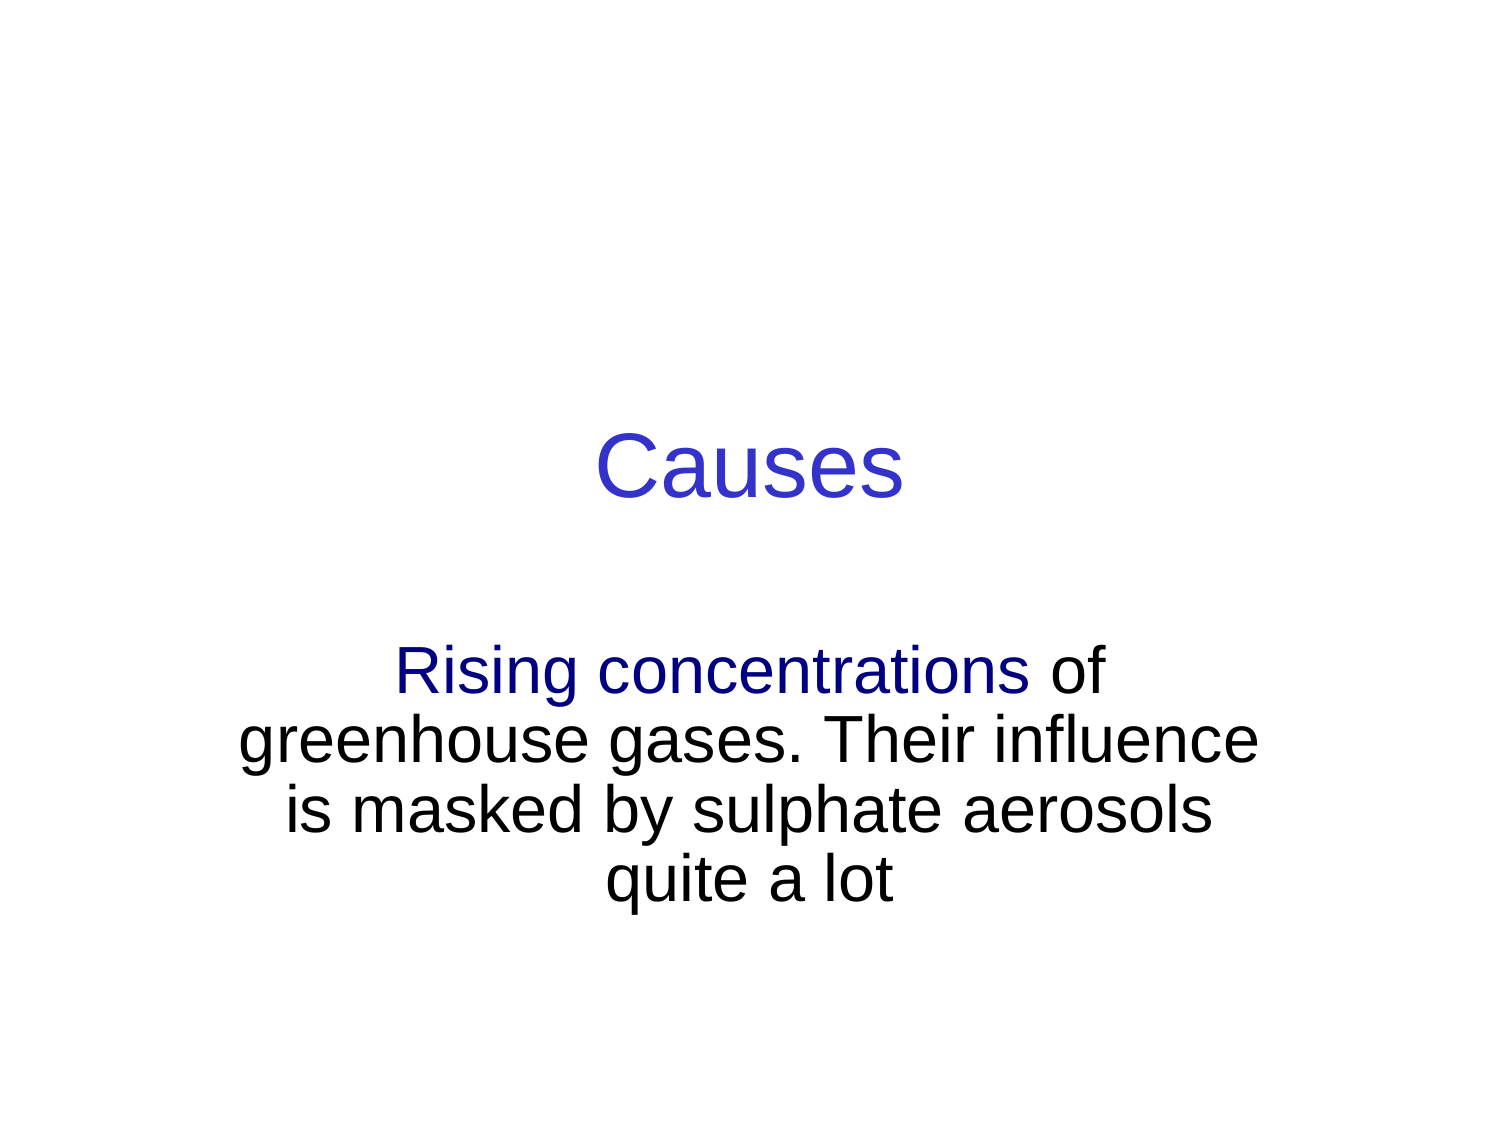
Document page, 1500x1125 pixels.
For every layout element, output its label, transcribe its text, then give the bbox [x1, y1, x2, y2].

title Causes [112, 374, 1388, 563]
subtitle Rising concentrations of greenhouse gases. Their influence is masked by sulphate aerosols quite a lot [225, 637, 1276, 926]
